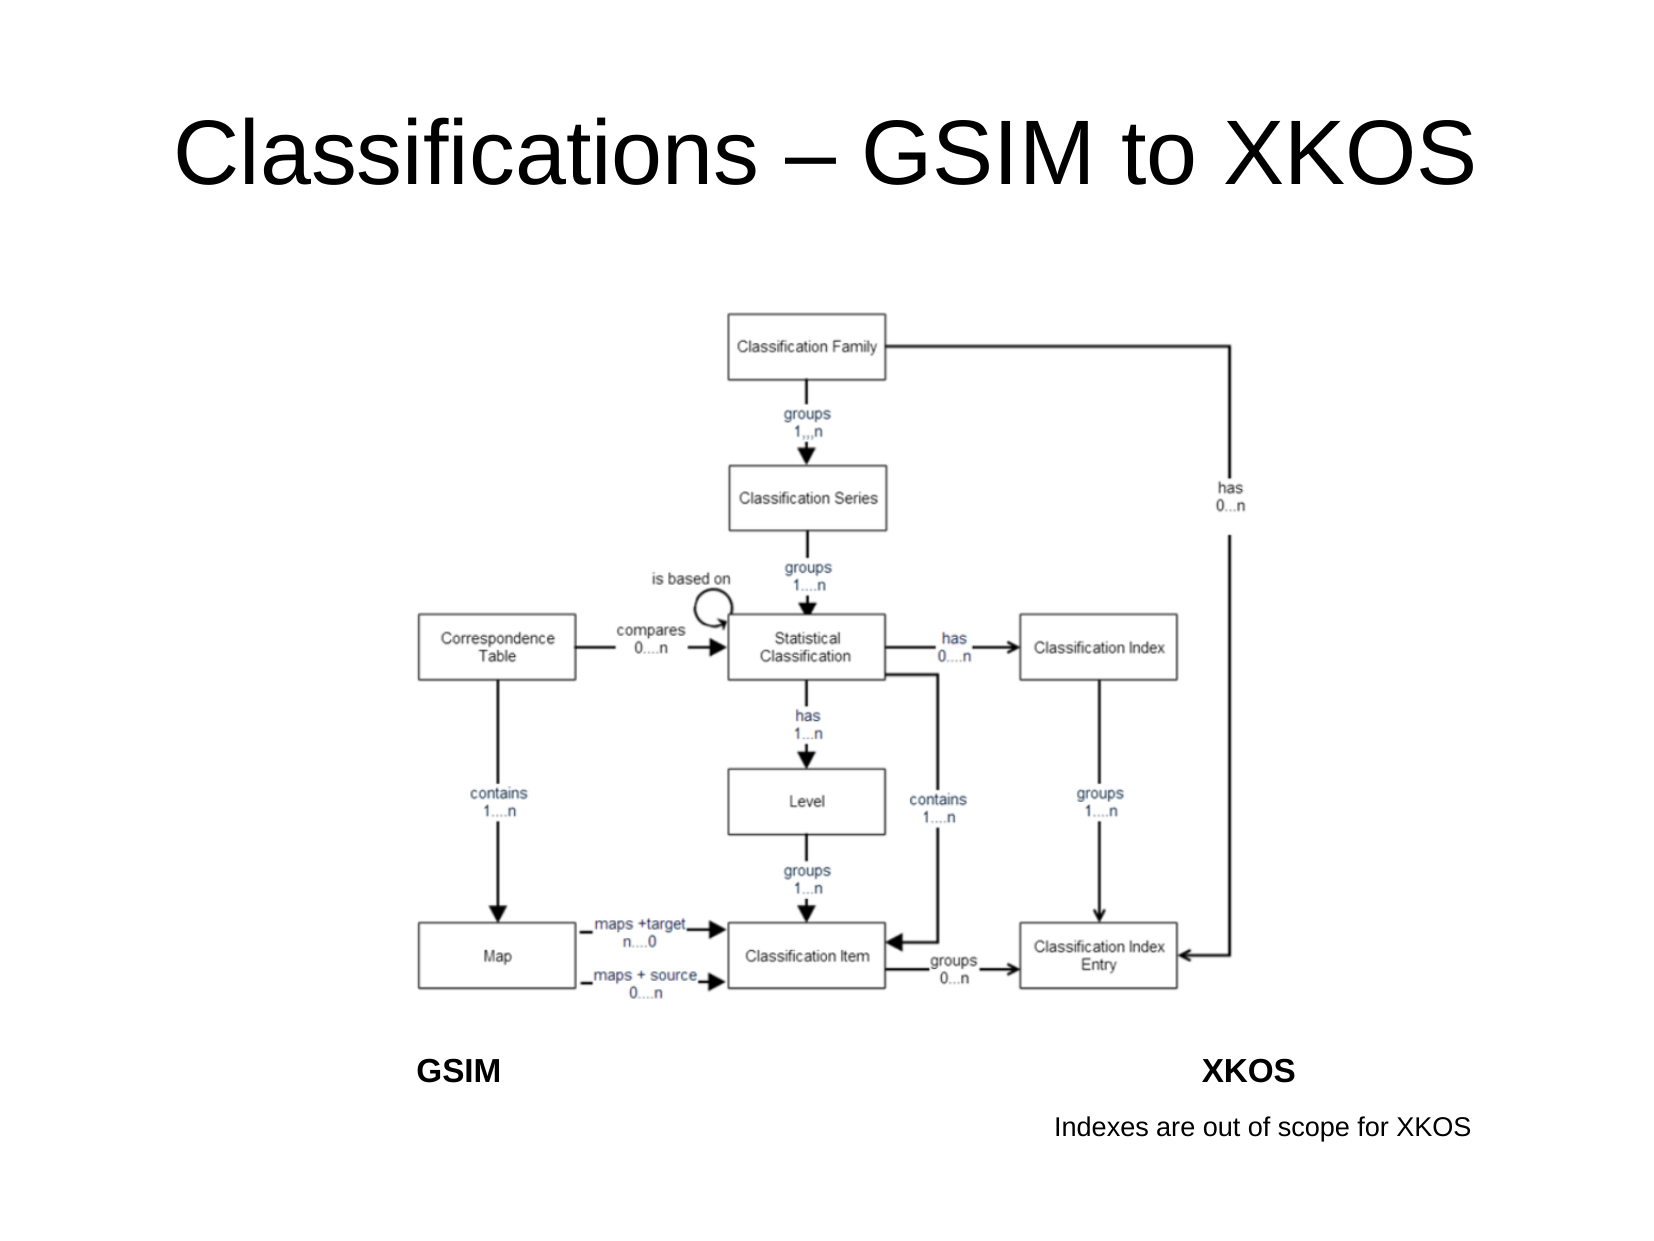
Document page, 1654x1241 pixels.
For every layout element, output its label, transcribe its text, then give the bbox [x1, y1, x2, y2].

text_box GSIM [401, 1045, 517, 1099]
text_box XKOS [1187, 1045, 1311, 1099]
text_box Indexes are out of scope for XKOS [1039, 1104, 1486, 1150]
title Classifications – GSIM to XKOS [82, 49, 1571, 257]
picture [383, 291, 1270, 1020]
